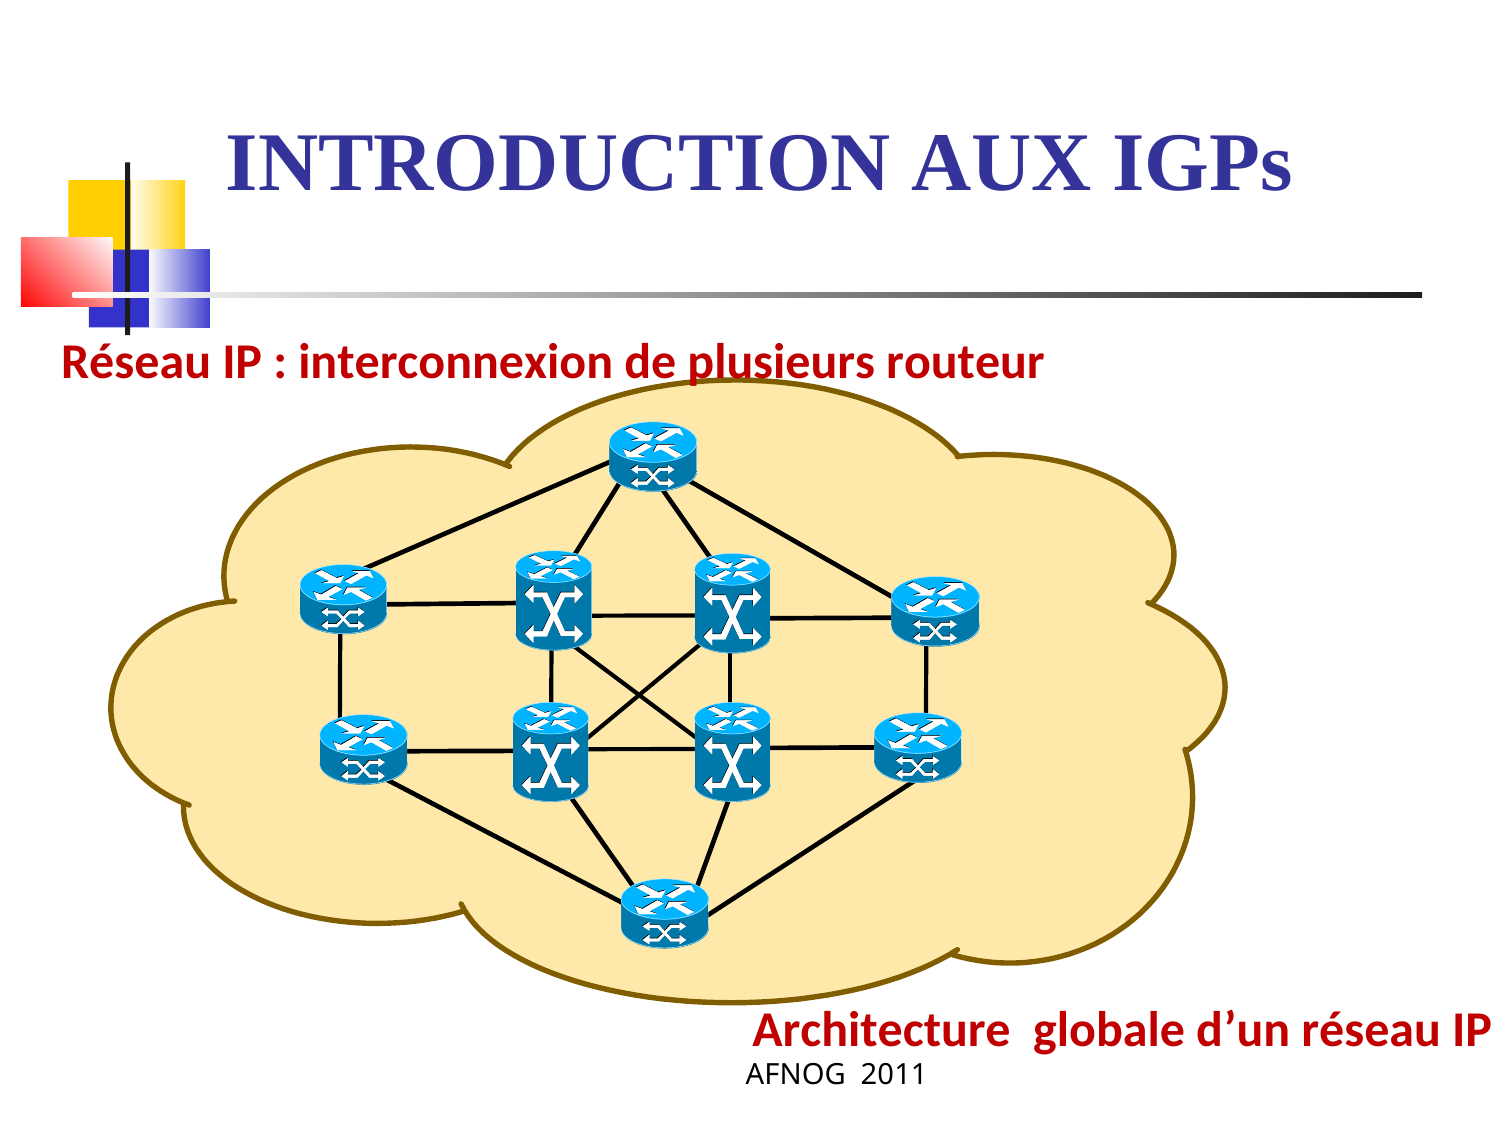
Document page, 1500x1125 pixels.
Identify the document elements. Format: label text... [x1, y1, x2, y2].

text_box AFNOG 2011 [599, 1024, 1074, 1099]
text_box AFNOG 2011 [806, 1065, 819, 1082]
text_box Architecture globale d’un réseau IP [726, 949, 1500, 1065]
text_box Réseau IP : interconnexion de plusieurs routeur [35, 281, 1125, 397]
picture [105, 375, 1231, 1008]
text_box INTRODUCTION AUX IGPs [210, 105, 1418, 218]
